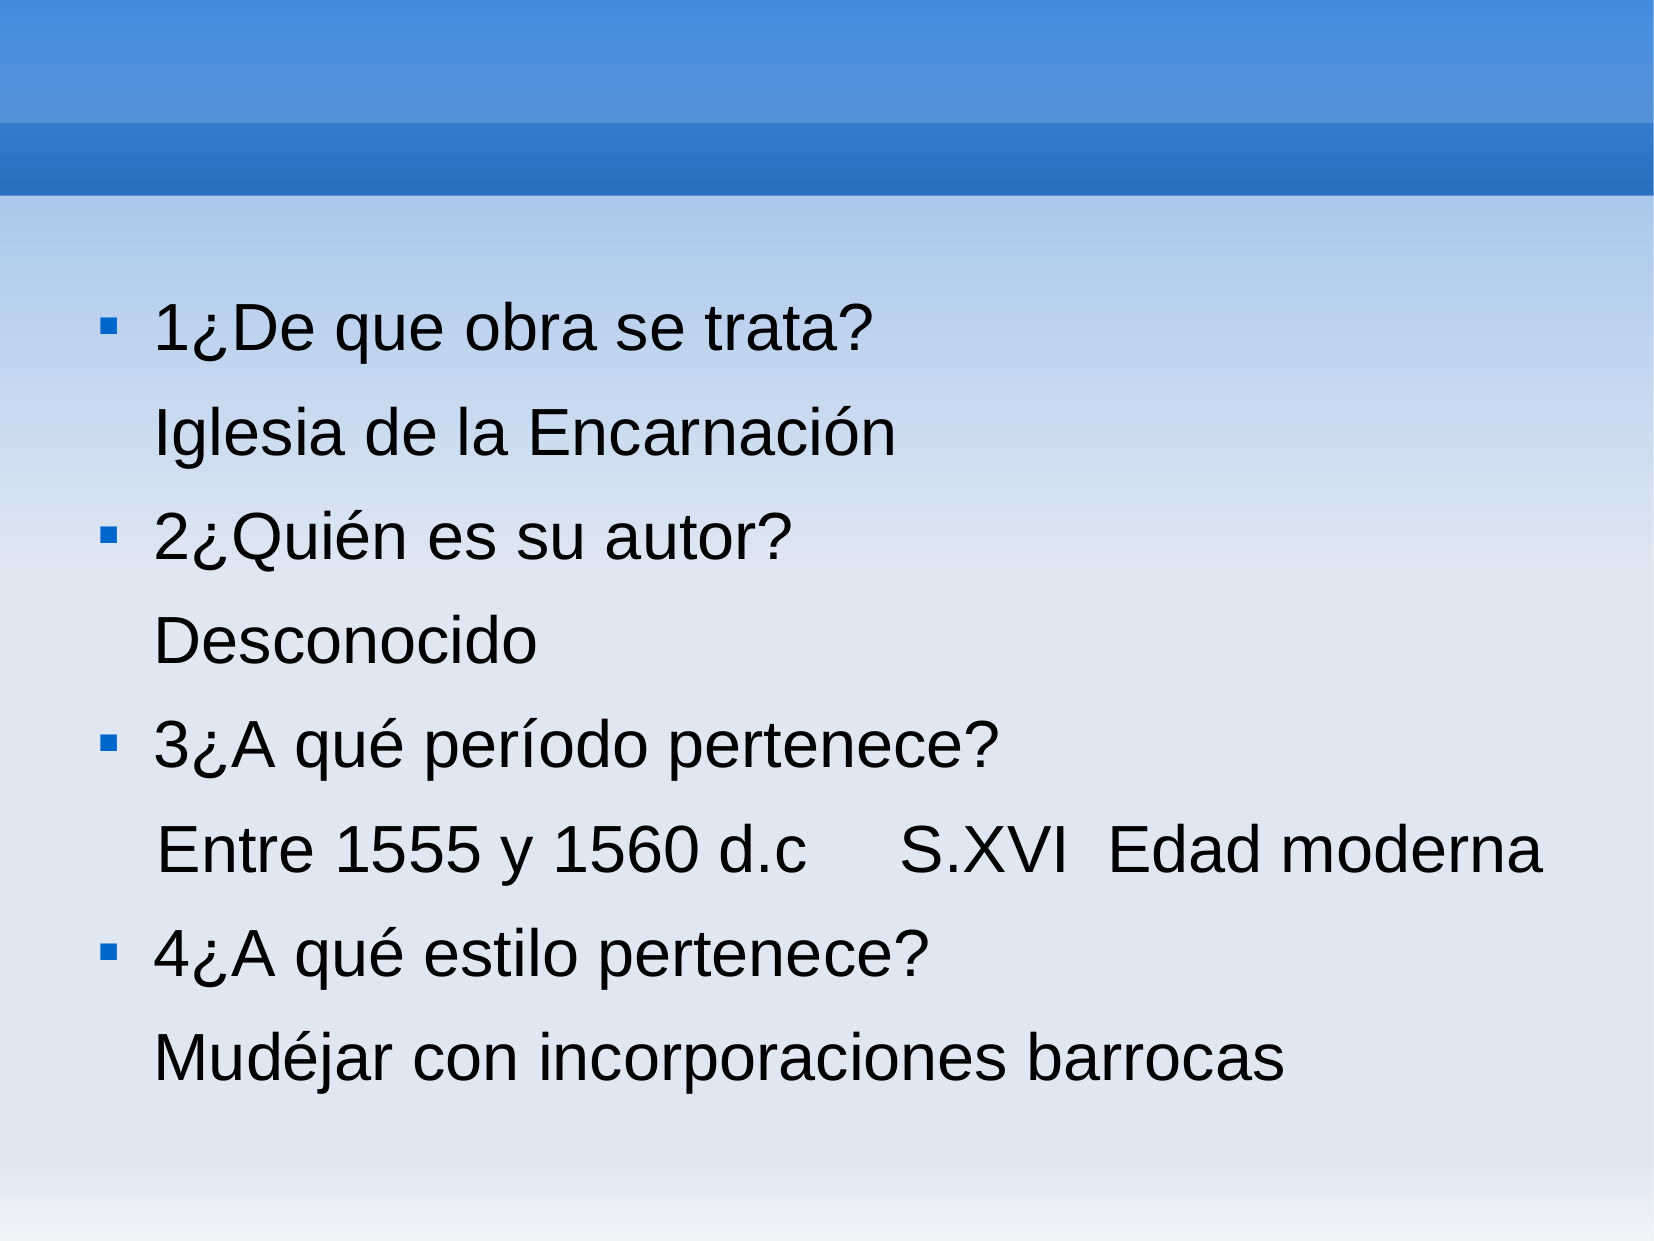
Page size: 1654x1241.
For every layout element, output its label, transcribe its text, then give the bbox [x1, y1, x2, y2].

picture [0, 0, 1654, 1241]
list 1¿De que obra se trata? Iglesia de la Encarnación 2¿Quién es su autor? Desconocido 3¿A qué período pertenece? Entre 1555 y 1560 d.c S.XVI Edad moderna 4¿A qué estilo pertenece? Mudéjar con incorporaciones barrocas [82, 290, 1571, 1096]
